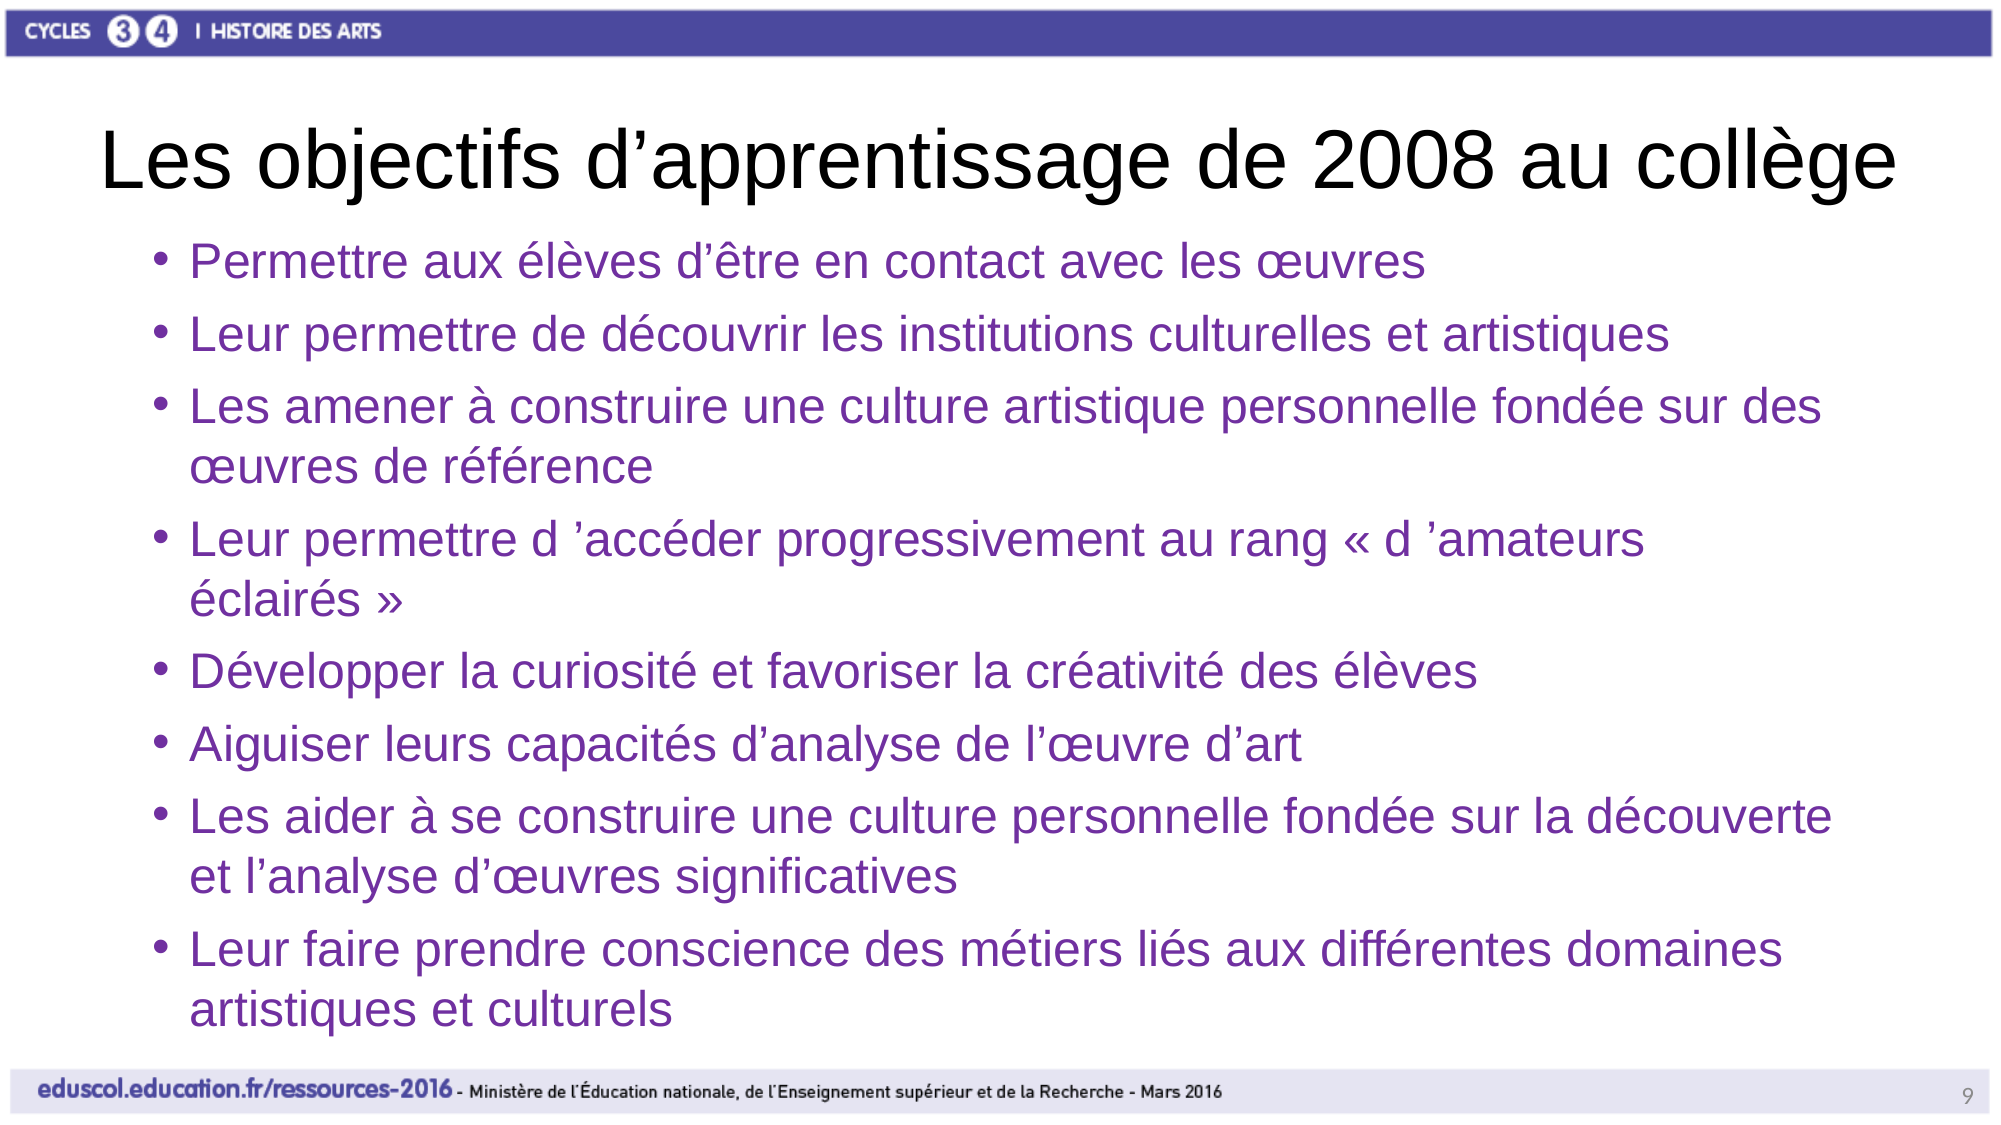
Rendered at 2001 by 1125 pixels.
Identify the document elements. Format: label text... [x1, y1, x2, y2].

picture [0, 1058, 2000, 1125]
picture [0, 0, 2000, 67]
title Les objectifs d’apprentissage de 2008 au collège [83, 78, 1917, 233]
list Permettre aux élèves d’être en contact avec les œuvres Leur permettre de découvrir les institutions culturelles et artistiques Les amener à construire une culture artistique personnelle fondée sur des œuvres de référence Leur permettre d ’accéder progressivement au rang « d ’amateurs éclairés » Développer la curiosité et favoriser la créativité des élèves Aiguiser leurs capacités d’analyse de l’œuvre d’art Les aider à se construire une culture personnelle fondée sur la découverte et l’analyse d’œuvres significatives Leur faire prendre conscience des métiers liés aux différentes domaines artistiques et culturels [137, 221, 1863, 1058]
slide_number <numéro> [1918, 1065, 1990, 1125]
